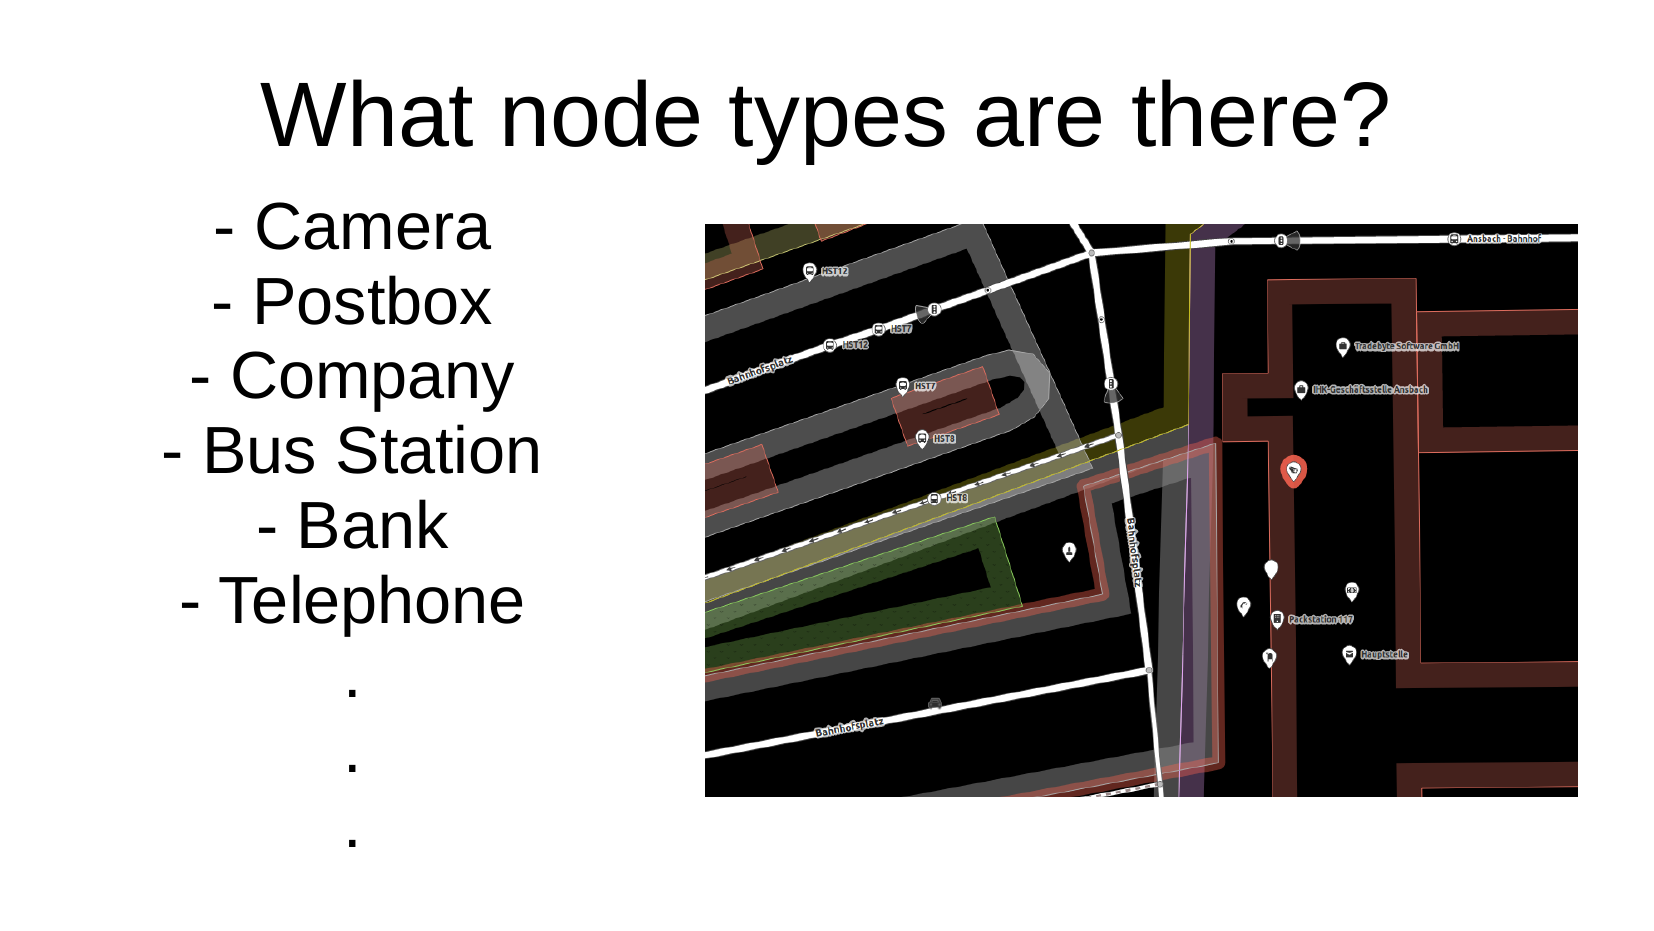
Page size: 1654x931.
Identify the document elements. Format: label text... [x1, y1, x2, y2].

subtitle - Camera - Postbox - Company - Bus Station - Bank - Telephone . . . [60, 188, 646, 862]
picture [705, 224, 1578, 797]
title What node types are there? [82, 37, 1571, 193]
